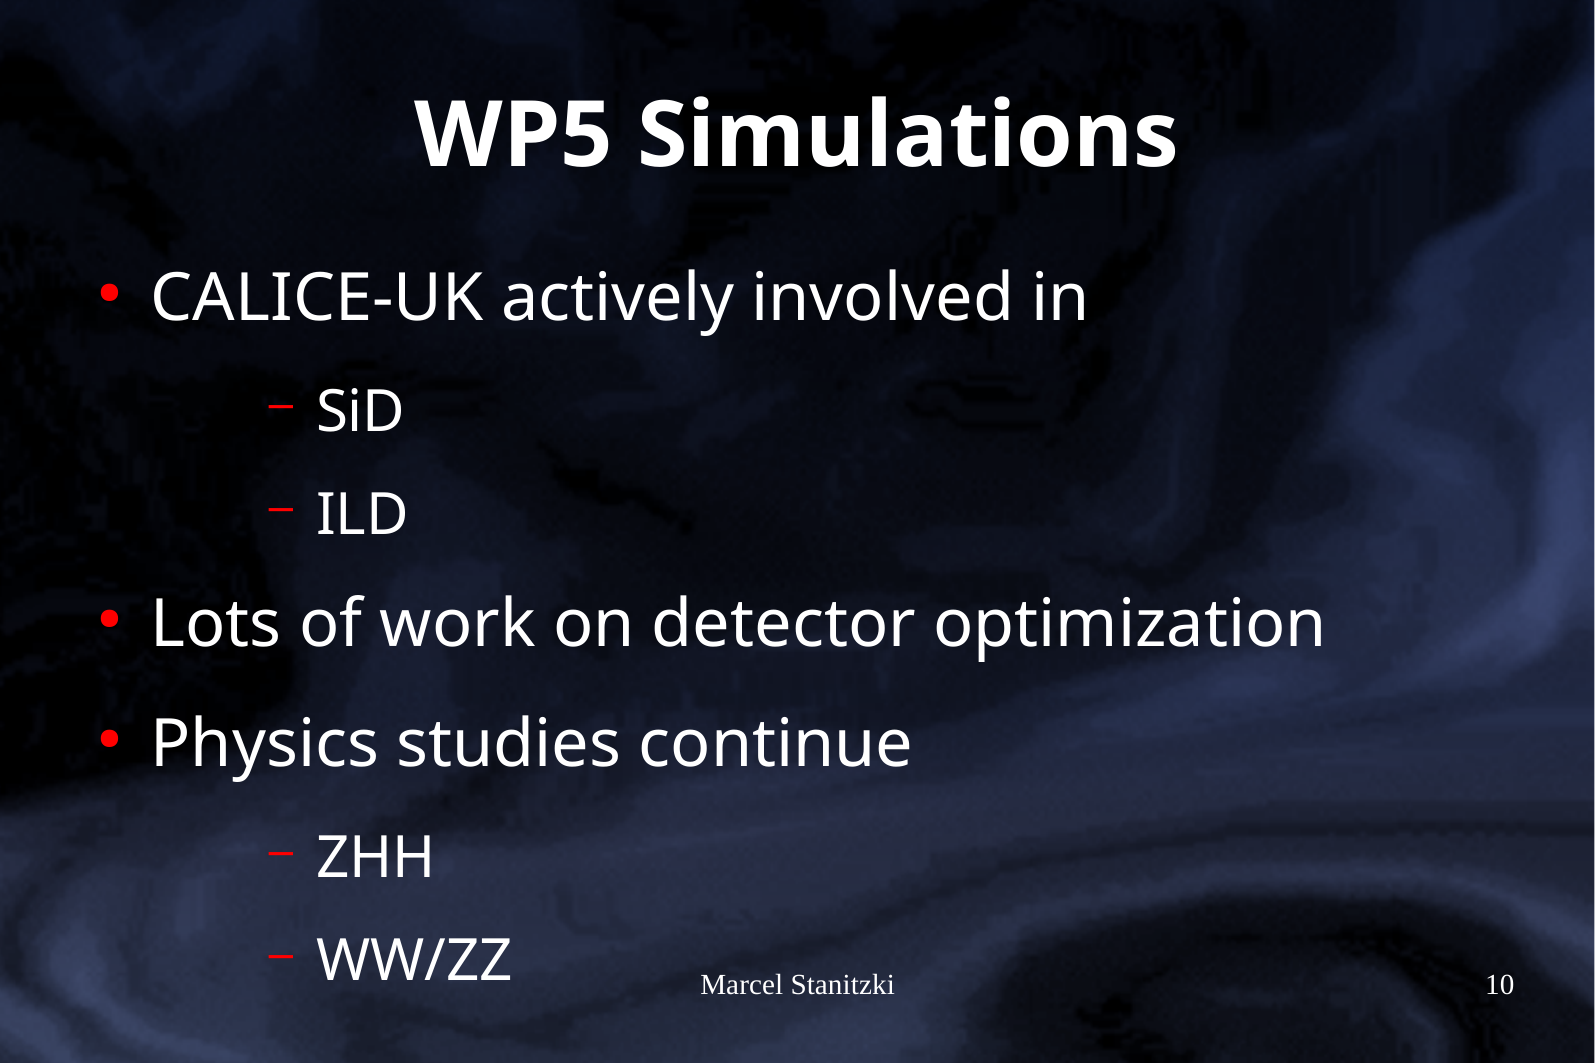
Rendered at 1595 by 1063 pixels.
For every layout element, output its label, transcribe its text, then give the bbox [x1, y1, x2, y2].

list CALICE-UK actively involved in SiD ILD Lots of work on detector optimization Physics studies continue ZHH WW/ZZ [79, 248, 1515, 936]
title WP5 Simulations [79, 42, 1515, 220]
picture [0, 0, 1595, 1063]
